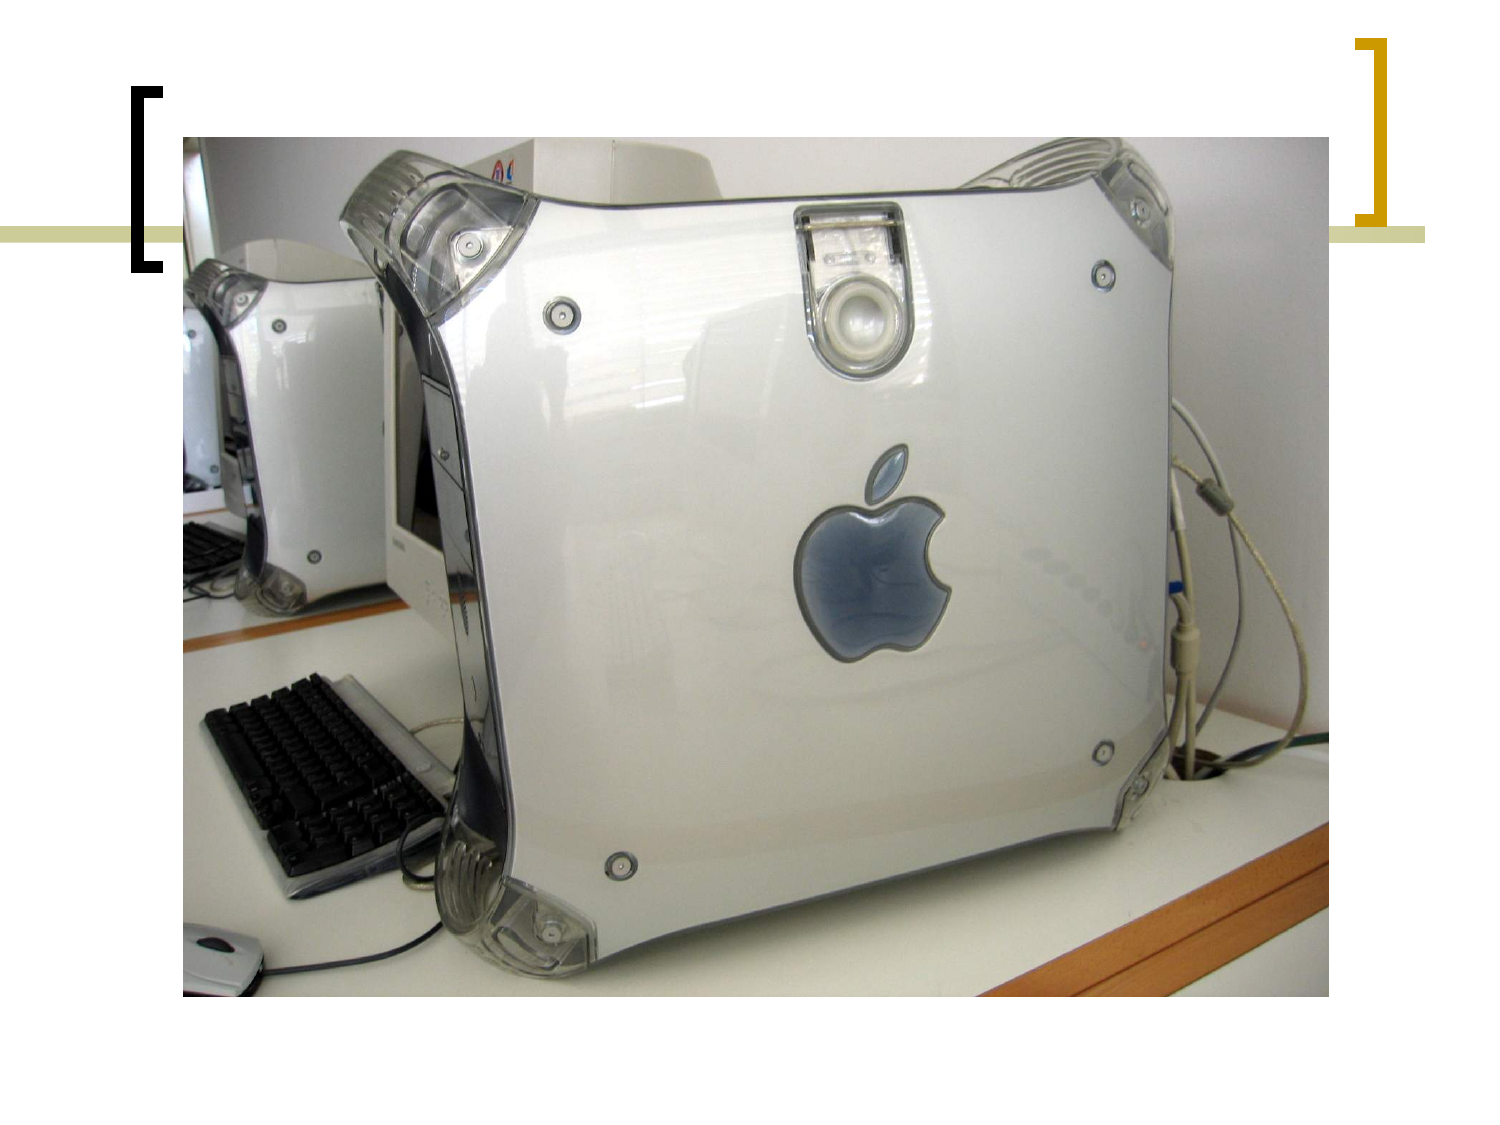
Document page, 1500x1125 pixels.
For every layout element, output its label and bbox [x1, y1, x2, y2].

picture [183, 137, 1329, 997]
